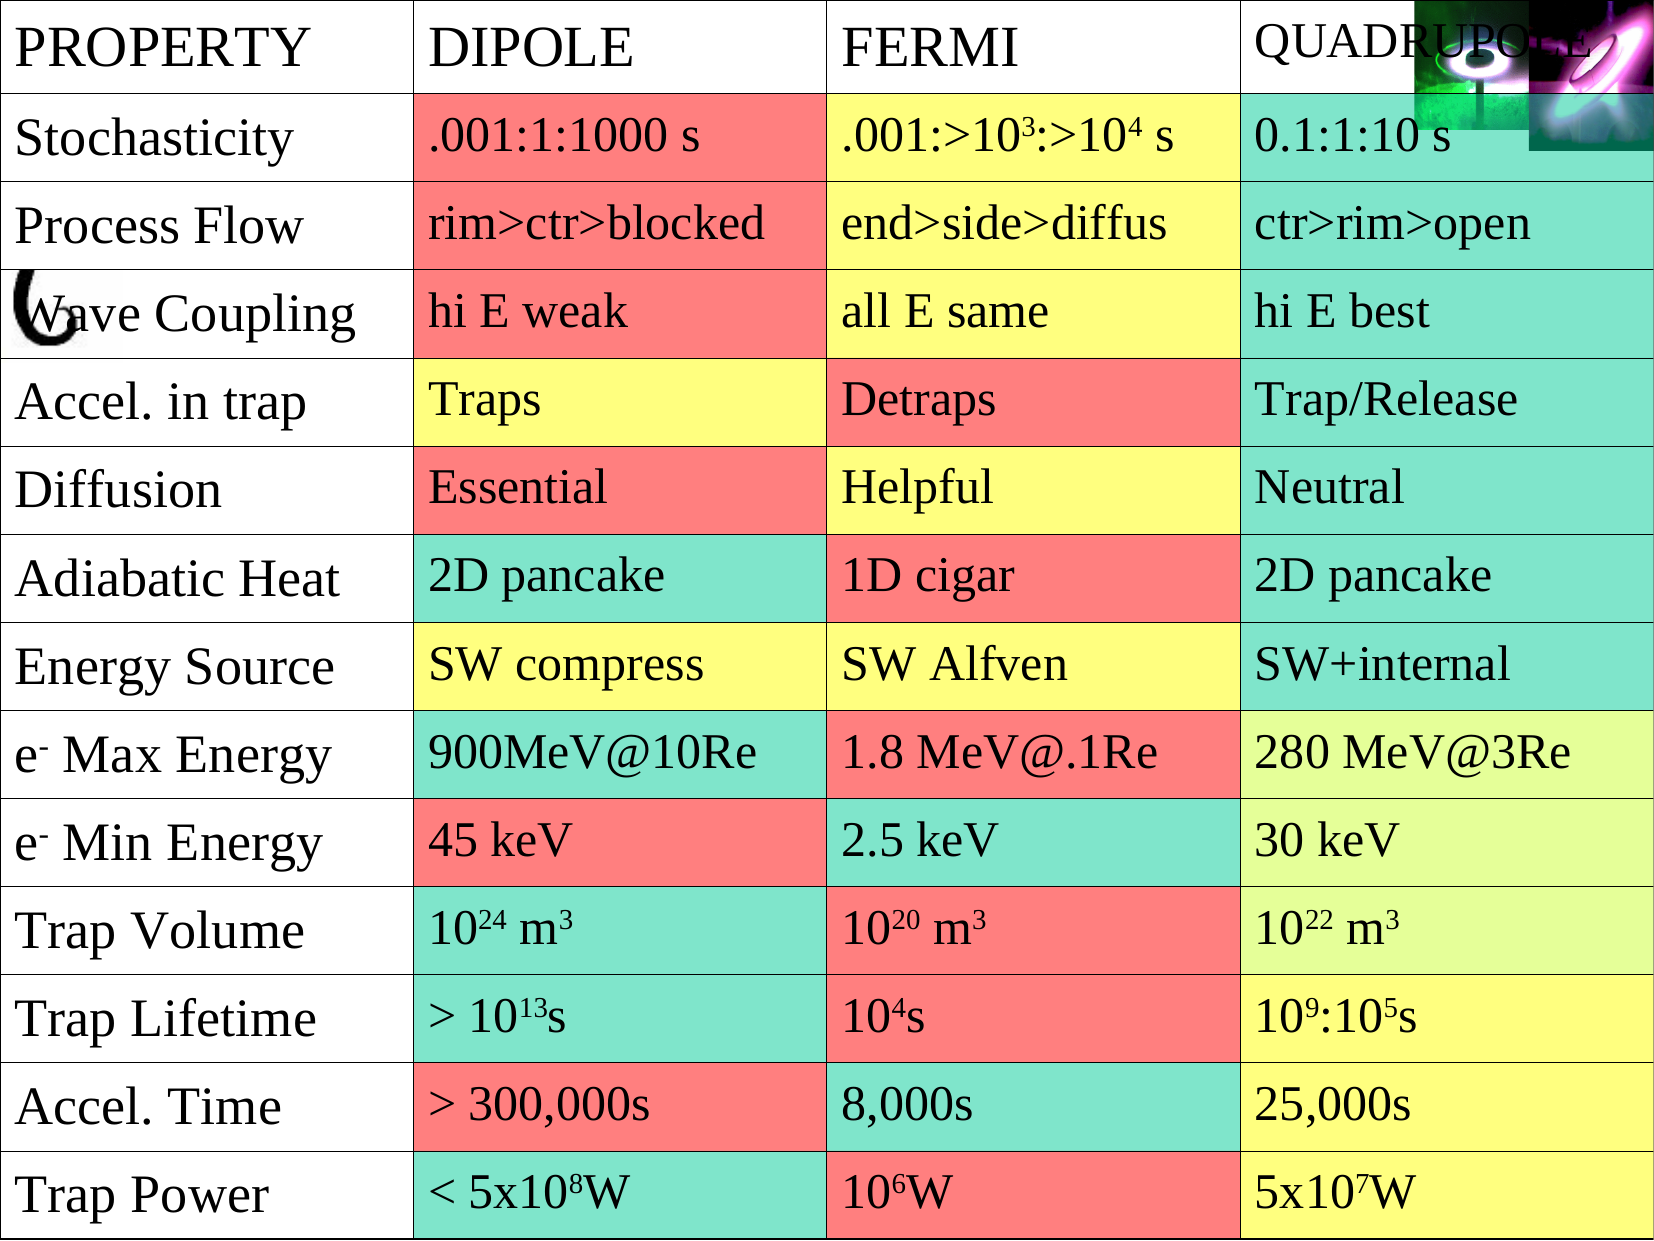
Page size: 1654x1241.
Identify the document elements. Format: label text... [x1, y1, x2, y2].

table_cell 900MeV@10Re [414, 711, 826, 798]
table_cell 25,000s [1241, 1063, 1653, 1151]
table_cell 30 keV [1241, 799, 1653, 886]
table_cell e- Max Energy [1, 711, 413, 798]
table_cell all E same [827, 270, 1240, 358]
table_cell 1D cigar [827, 535, 1240, 622]
table_cell Traps [414, 359, 826, 446]
table_cell 2D pancake [414, 535, 826, 622]
table_cell 106W [827, 1152, 1240, 1238]
table_cell rim>ctr>blocked [414, 182, 826, 269]
table_cell hi E best [1241, 270, 1653, 358]
table_cell Adiabatic Heat [1, 535, 413, 622]
table_cell Accel. in trap [1, 359, 413, 446]
table_cell 45 keV [414, 799, 826, 886]
table_cell 2.5 keV [827, 799, 1240, 886]
table_cell 1022 m3 [1241, 887, 1653, 974]
table_cell SW compress [414, 623, 826, 710]
table_cell 104s [827, 975, 1240, 1062]
table_cell Trap/Release [1241, 359, 1653, 446]
table_cell Process Flow [1, 182, 413, 269]
table_cell Energy Source [1, 623, 413, 710]
table_cell Trap Power [1, 1152, 413, 1238]
table_cell Diffusion [1, 447, 413, 534]
table_cell 0.1:1:10 s [1241, 94, 1653, 181]
table_cell hi E weak [414, 270, 826, 358]
table_cell Trap Lifetime [1, 975, 413, 1062]
table_cell end>side>diffus [827, 182, 1240, 269]
table_cell e- Min Energy [1, 799, 413, 886]
table_cell 1.8 MeV@.1Re [827, 711, 1240, 798]
table_cell 5x107W [1241, 1152, 1653, 1238]
table_cell SW+internal [1241, 623, 1653, 710]
table_cell Essential [414, 447, 826, 534]
table_cell > 300,000s [414, 1063, 826, 1151]
table_header FERMI [827, 1, 1240, 93]
table_cell 1024 m3 [414, 887, 826, 974]
table_cell Trap Volume [1, 887, 413, 974]
table_cell Stochasticity [1, 94, 413, 181]
table_cell 280 MeV@3Re [1241, 711, 1653, 798]
table_cell Accel. Time [1, 1063, 413, 1151]
table_cell Wave Coupling [1, 270, 413, 358]
table_header DIPOLE [414, 1, 826, 93]
table_header PROPERTY [1, 1, 413, 93]
table_cell .001:>103:>104 s [827, 94, 1240, 181]
table_cell Neutral [1241, 447, 1653, 534]
table_cell Helpful [827, 447, 1240, 534]
table_cell ctr>rim>open [1241, 182, 1653, 269]
table_cell < 5x108W [414, 1152, 826, 1238]
table_cell 1020 m3 [827, 887, 1240, 974]
table_cell > 1013s [414, 975, 826, 1062]
table_cell 8,000s [827, 1063, 1240, 1151]
table_cell 109:105s [1241, 975, 1653, 1062]
table_cell .001:1:1000 s [414, 94, 826, 181]
table_cell Detraps [827, 359, 1240, 446]
table_cell 2D pancake [1241, 535, 1653, 622]
table_header QUADRUPOLE [1241, 1, 1653, 93]
table_cell SW Alfven [827, 623, 1240, 710]
